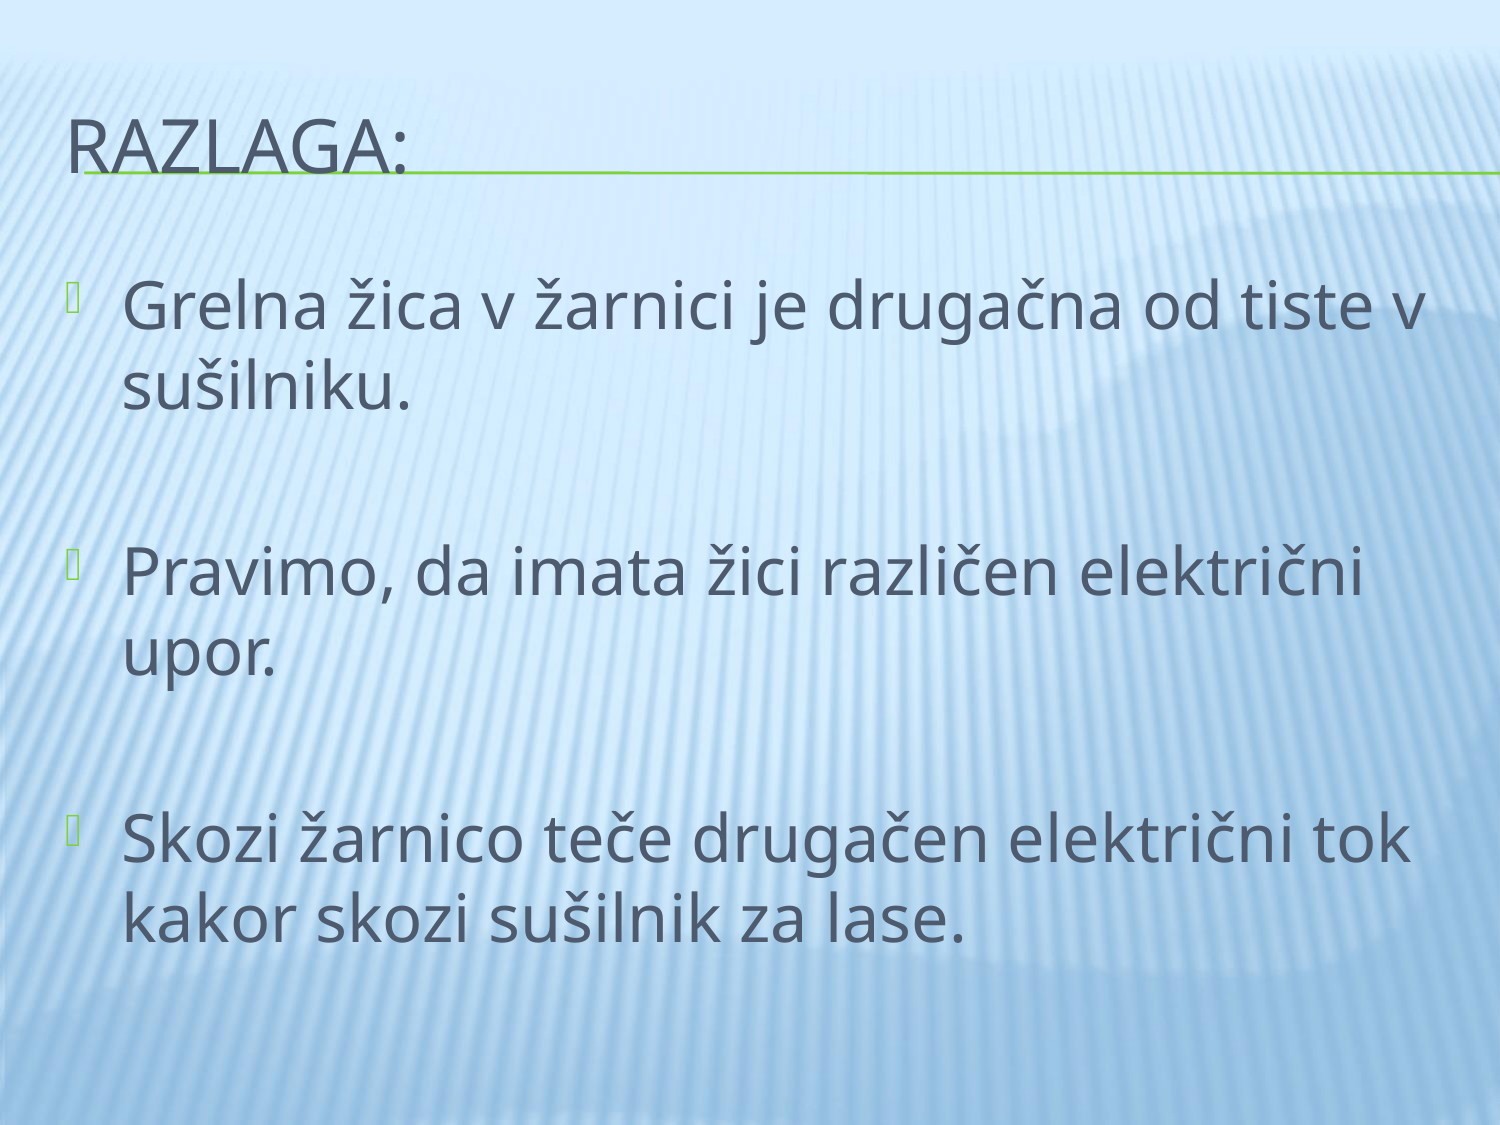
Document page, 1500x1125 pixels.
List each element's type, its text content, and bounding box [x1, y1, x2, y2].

list Grelna žica v žarnici je drugačna od tiste v sušilniku. Pravimo, da imata žici različen električni upor. Skozi žarnico teče drugačen električni tok kakor skozi sušilnik za lase. [50, 254, 1475, 998]
title Razlaga: [50, 75, 1475, 213]
picture [0, 0, 1500, 1125]
